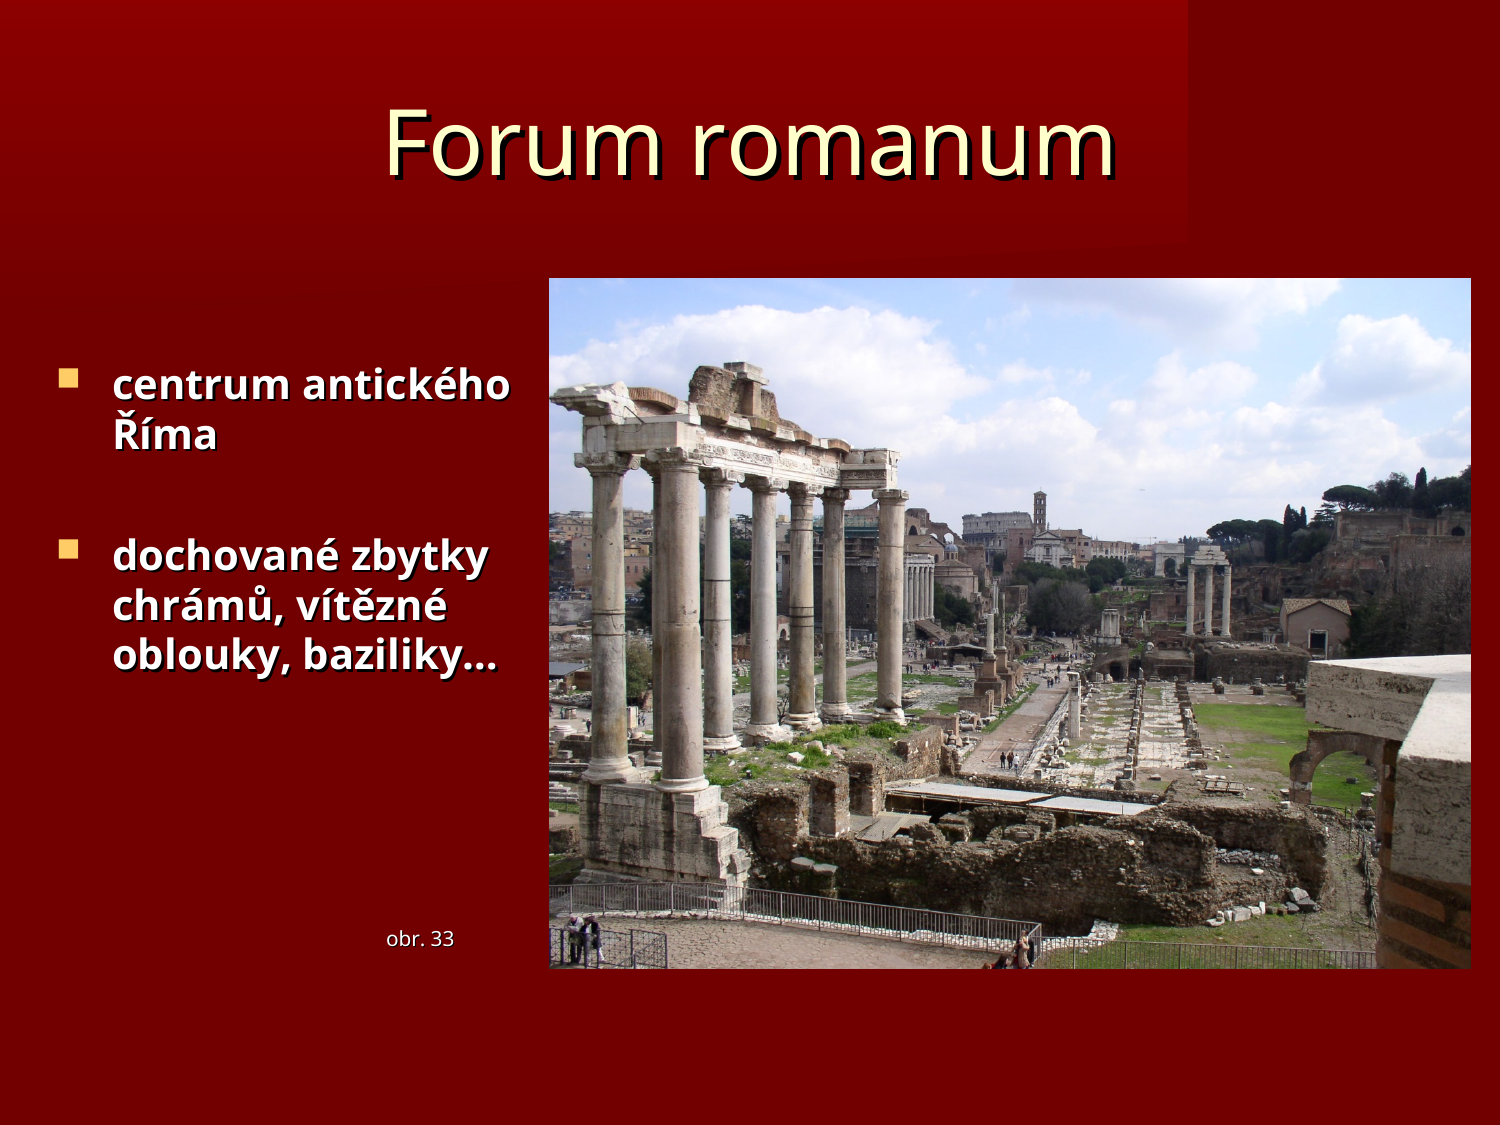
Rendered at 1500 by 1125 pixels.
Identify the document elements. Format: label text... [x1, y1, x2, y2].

text_box [549, 278, 1471, 969]
list centrum antického Říma dochované zbytky chrámů, vítězné oblouky, baziliky… obr. 33 [41, 349, 597, 1041]
title Forum romanum [75, 45, 1426, 233]
